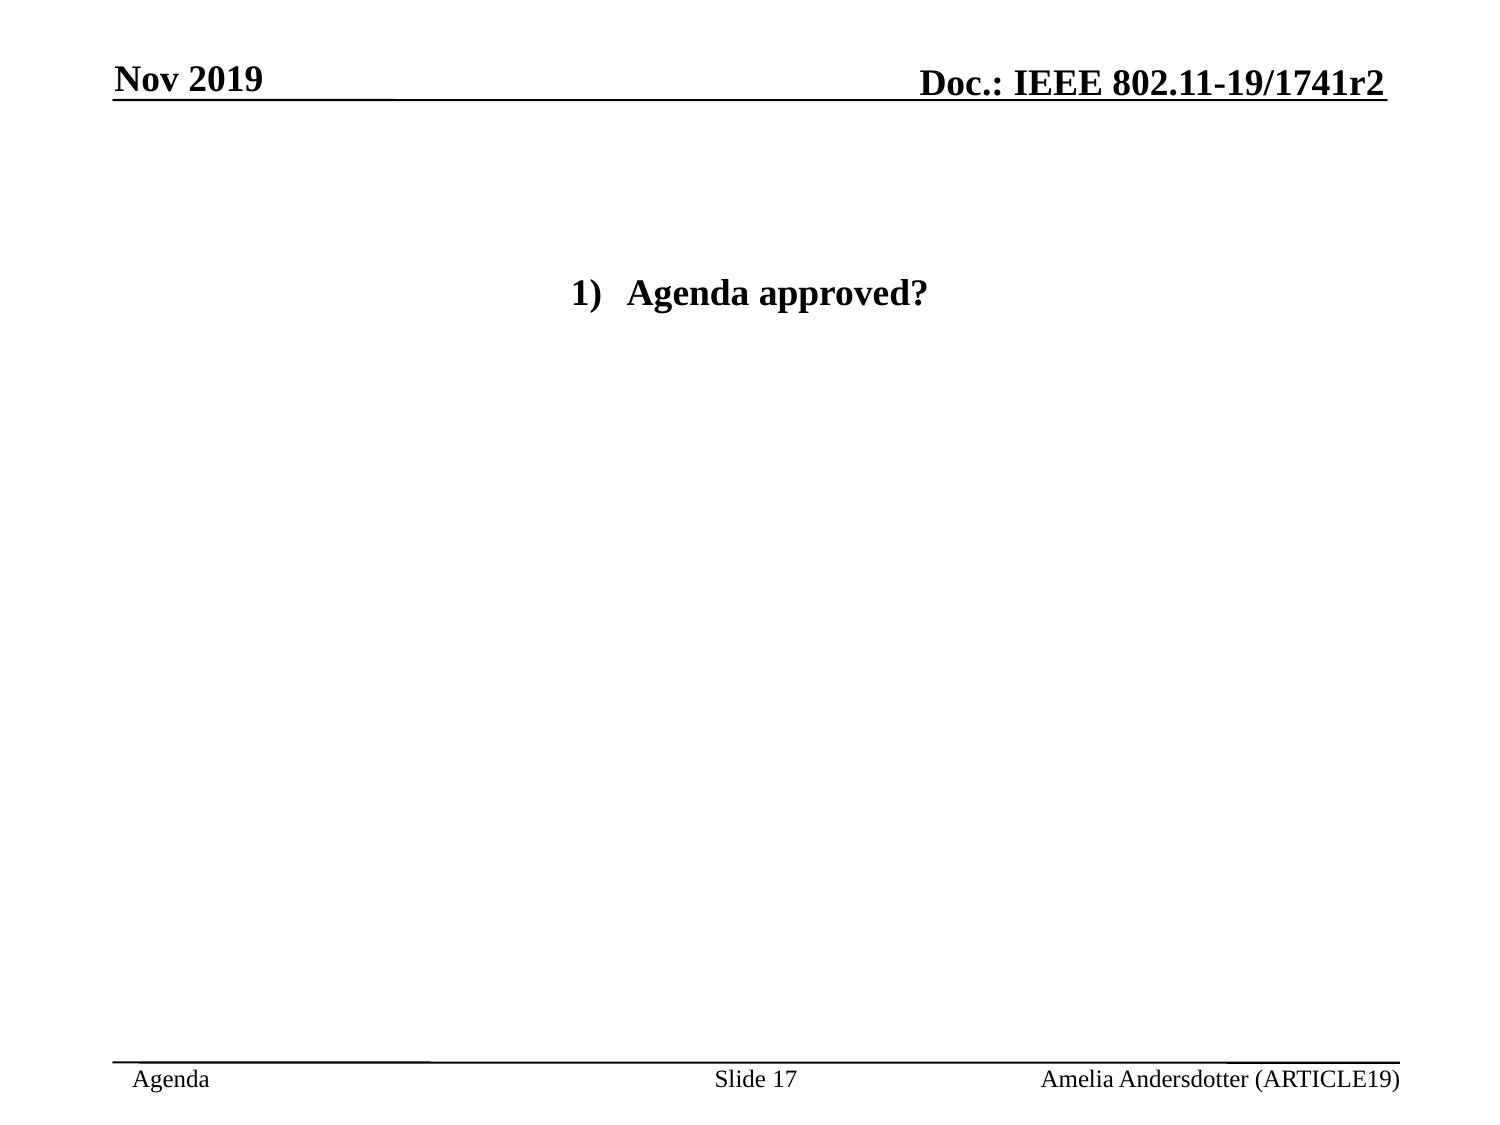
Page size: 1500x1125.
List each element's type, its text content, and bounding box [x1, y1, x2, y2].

text_box Nov 2019 [114, 54, 422, 99]
text_box Agenda approved? [112, 259, 1387, 1040]
text_box Slide <number> [712, 1062, 799, 1122]
text_box Amelia Andersdotter (ARTICLE19) [878, 1062, 1401, 1092]
